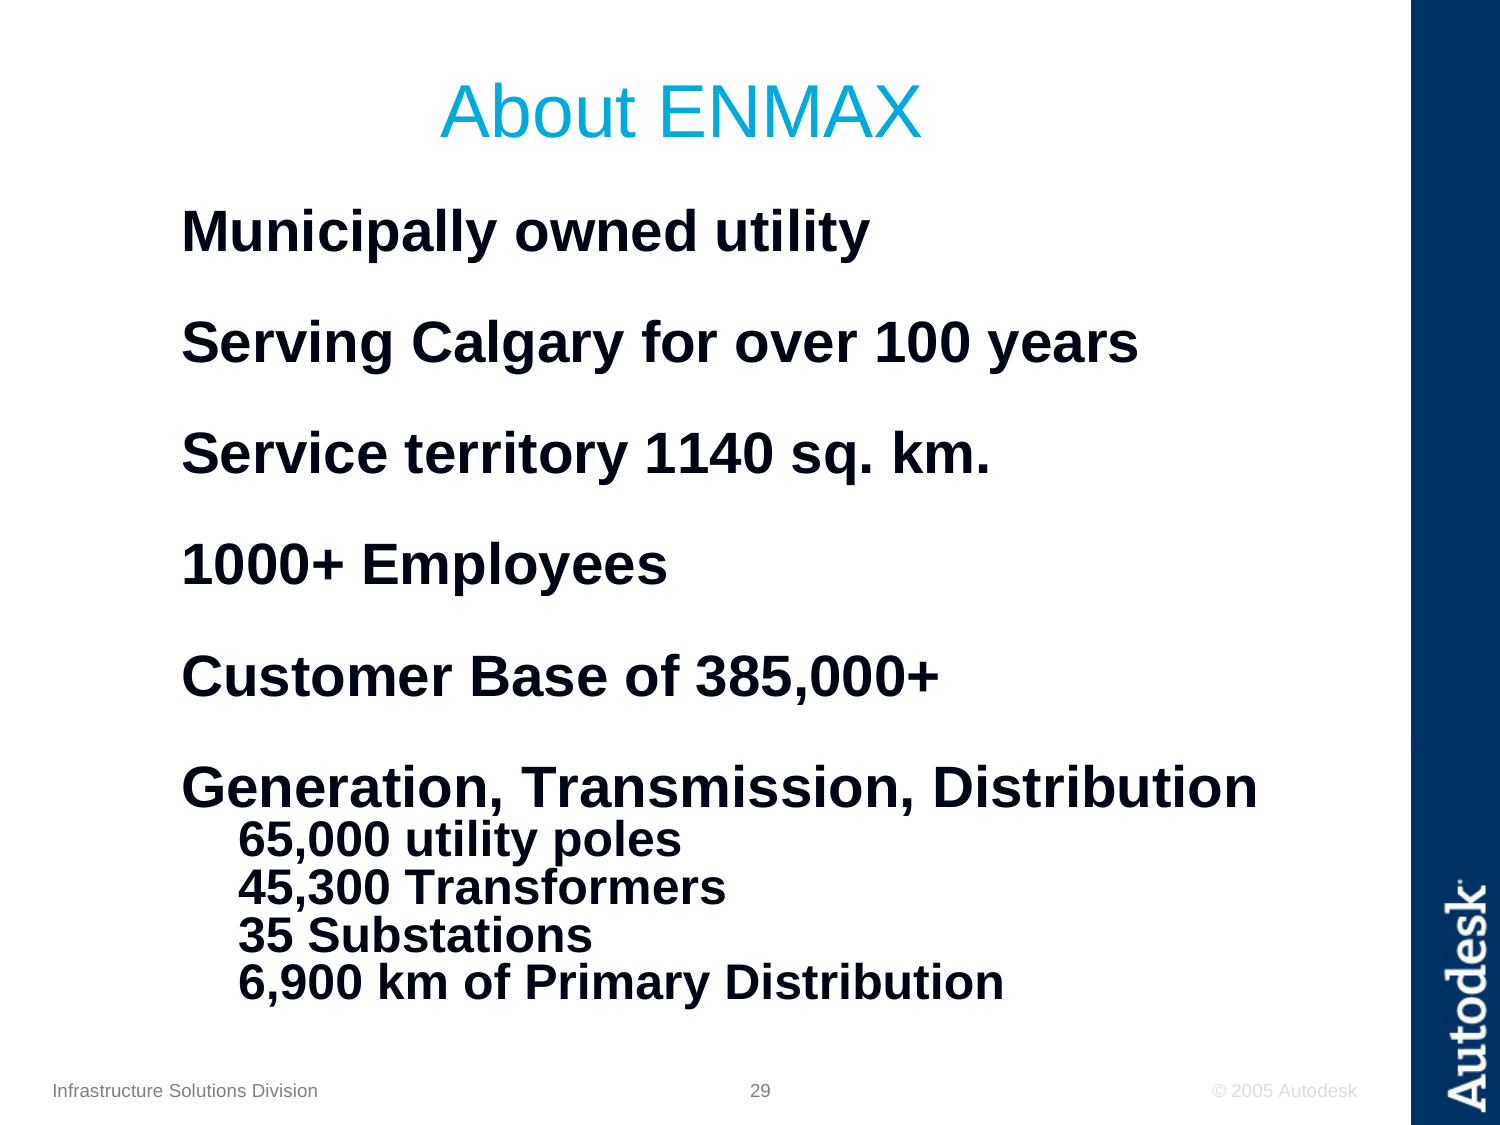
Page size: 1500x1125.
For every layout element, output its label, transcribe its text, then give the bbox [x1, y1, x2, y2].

title About ENMAX [52, 22, 1313, 210]
list Municipally owned utility Serving Calgary for over 100 years Service territory 1140 sq. km. 1000+ Employees Customer Base of 385,000+ Generation, Transmission, Distribution 65,000 utility poles 45,300 Transformers 35 Substations 6,900 km of Primary Distribution [162, 209, 1365, 1118]
picture [1411, 0, 1500, 1125]
